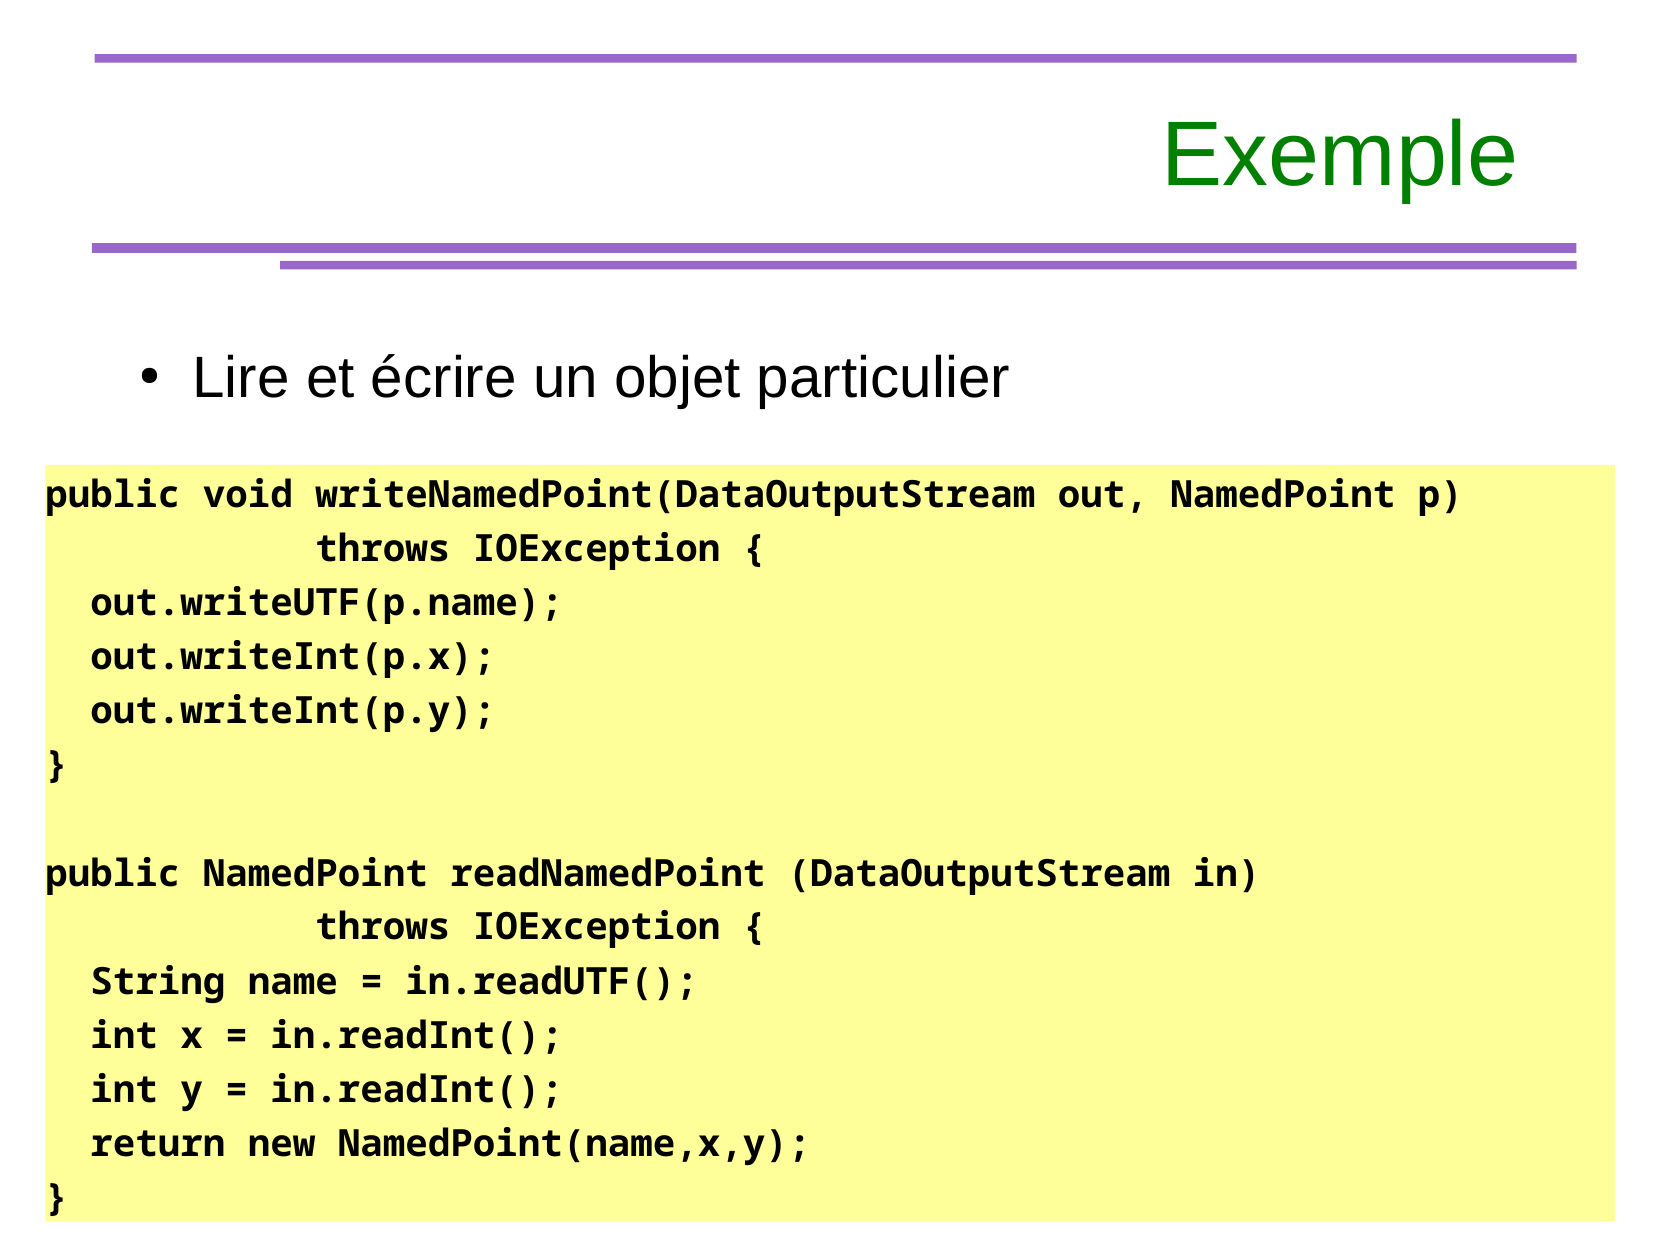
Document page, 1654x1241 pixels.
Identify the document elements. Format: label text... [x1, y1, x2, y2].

text_box public void writeNamedPoint(DataOutputStream out, NamedPoint p) throws IOException { out.writeUTF(p.name); out.writeInt(p.x); out.writeInt(p.y); } public NamedPoint readNamedPoint (DataOutputStream in) throws IOException { String name = in.readUTF(); int x = in.readInt(); int y = in.readInt(); return new NamedPoint(name,x,y); } [45, 464, 1615, 1104]
title Exemple [121, 49, 1534, 257]
list Lire et écrire un objet particulier [121, 344, 1534, 444]
